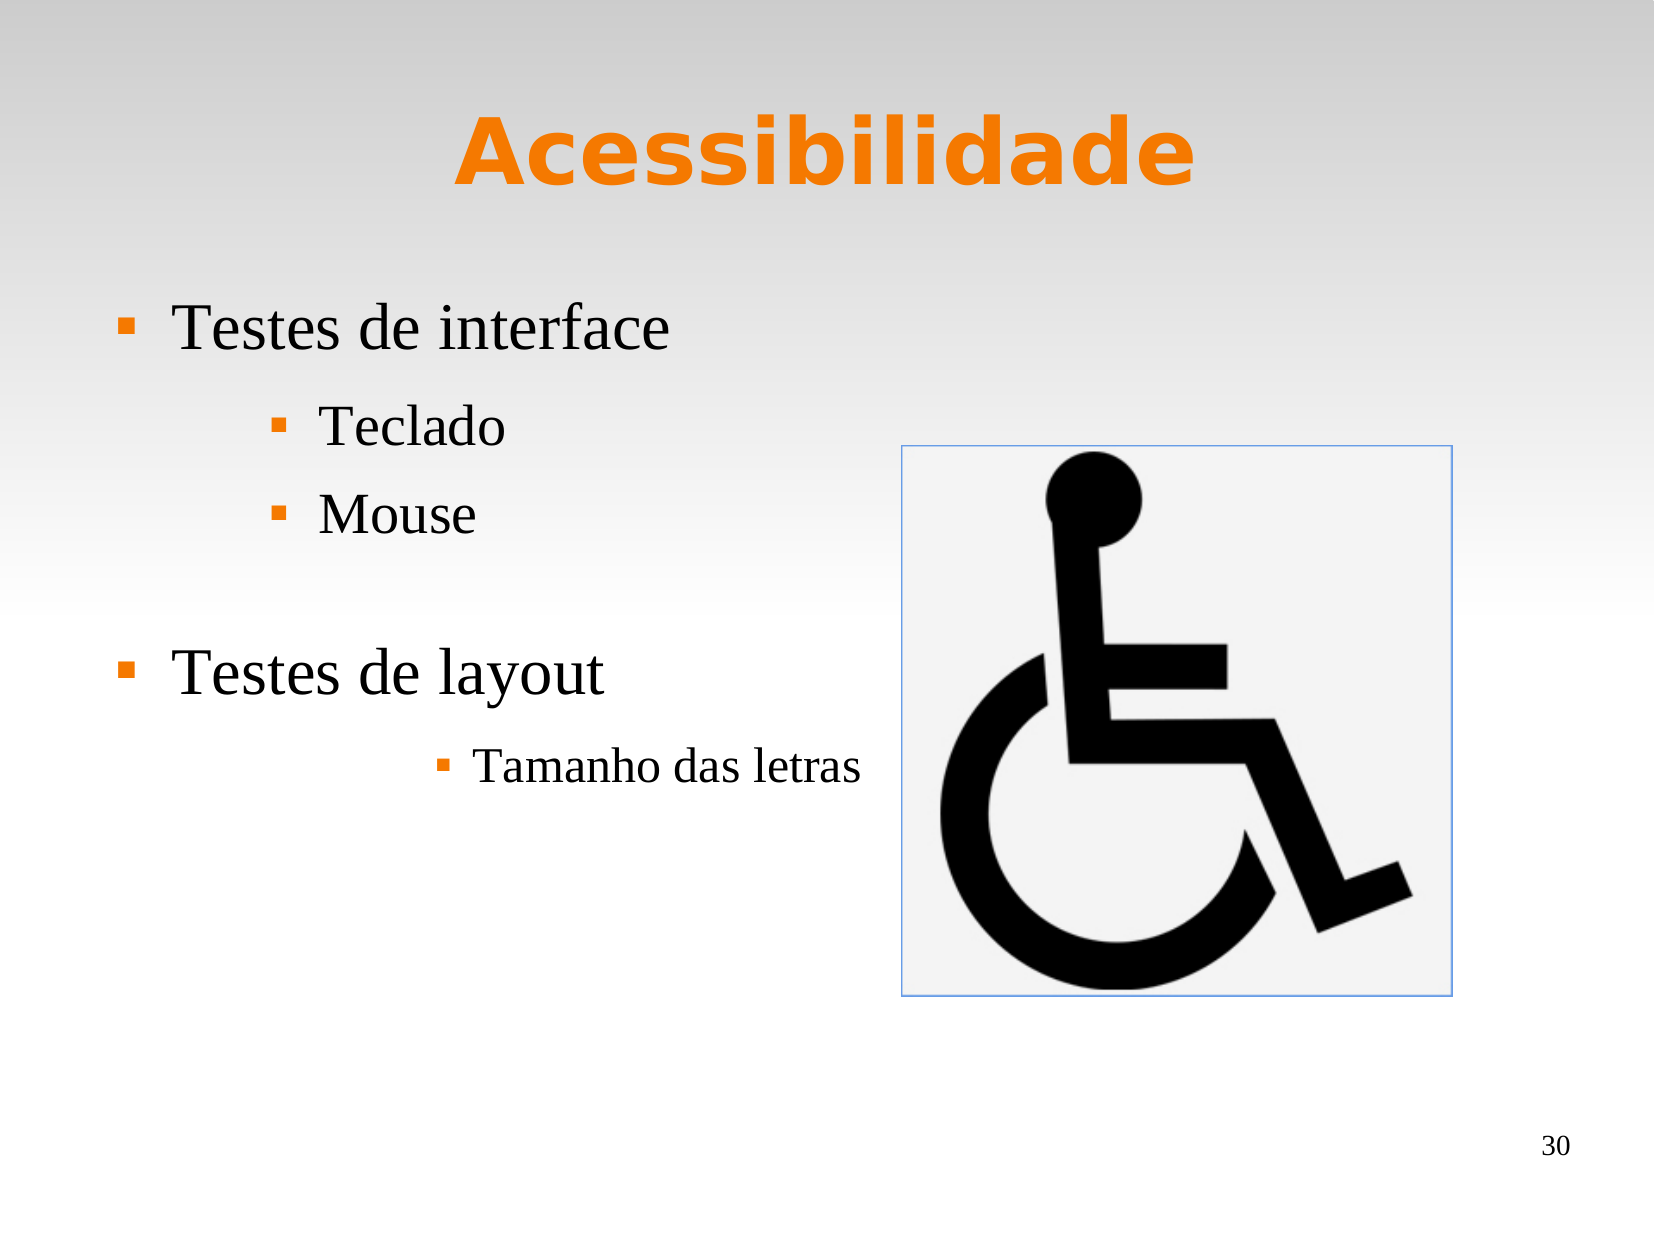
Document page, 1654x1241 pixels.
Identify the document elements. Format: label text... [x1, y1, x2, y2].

picture [901, 445, 1453, 997]
title Acessibilidade [82, 49, 1571, 257]
list Testes de interface Teclado Mouse Testes de layout Tamanho das letras [82, 290, 1571, 1109]
